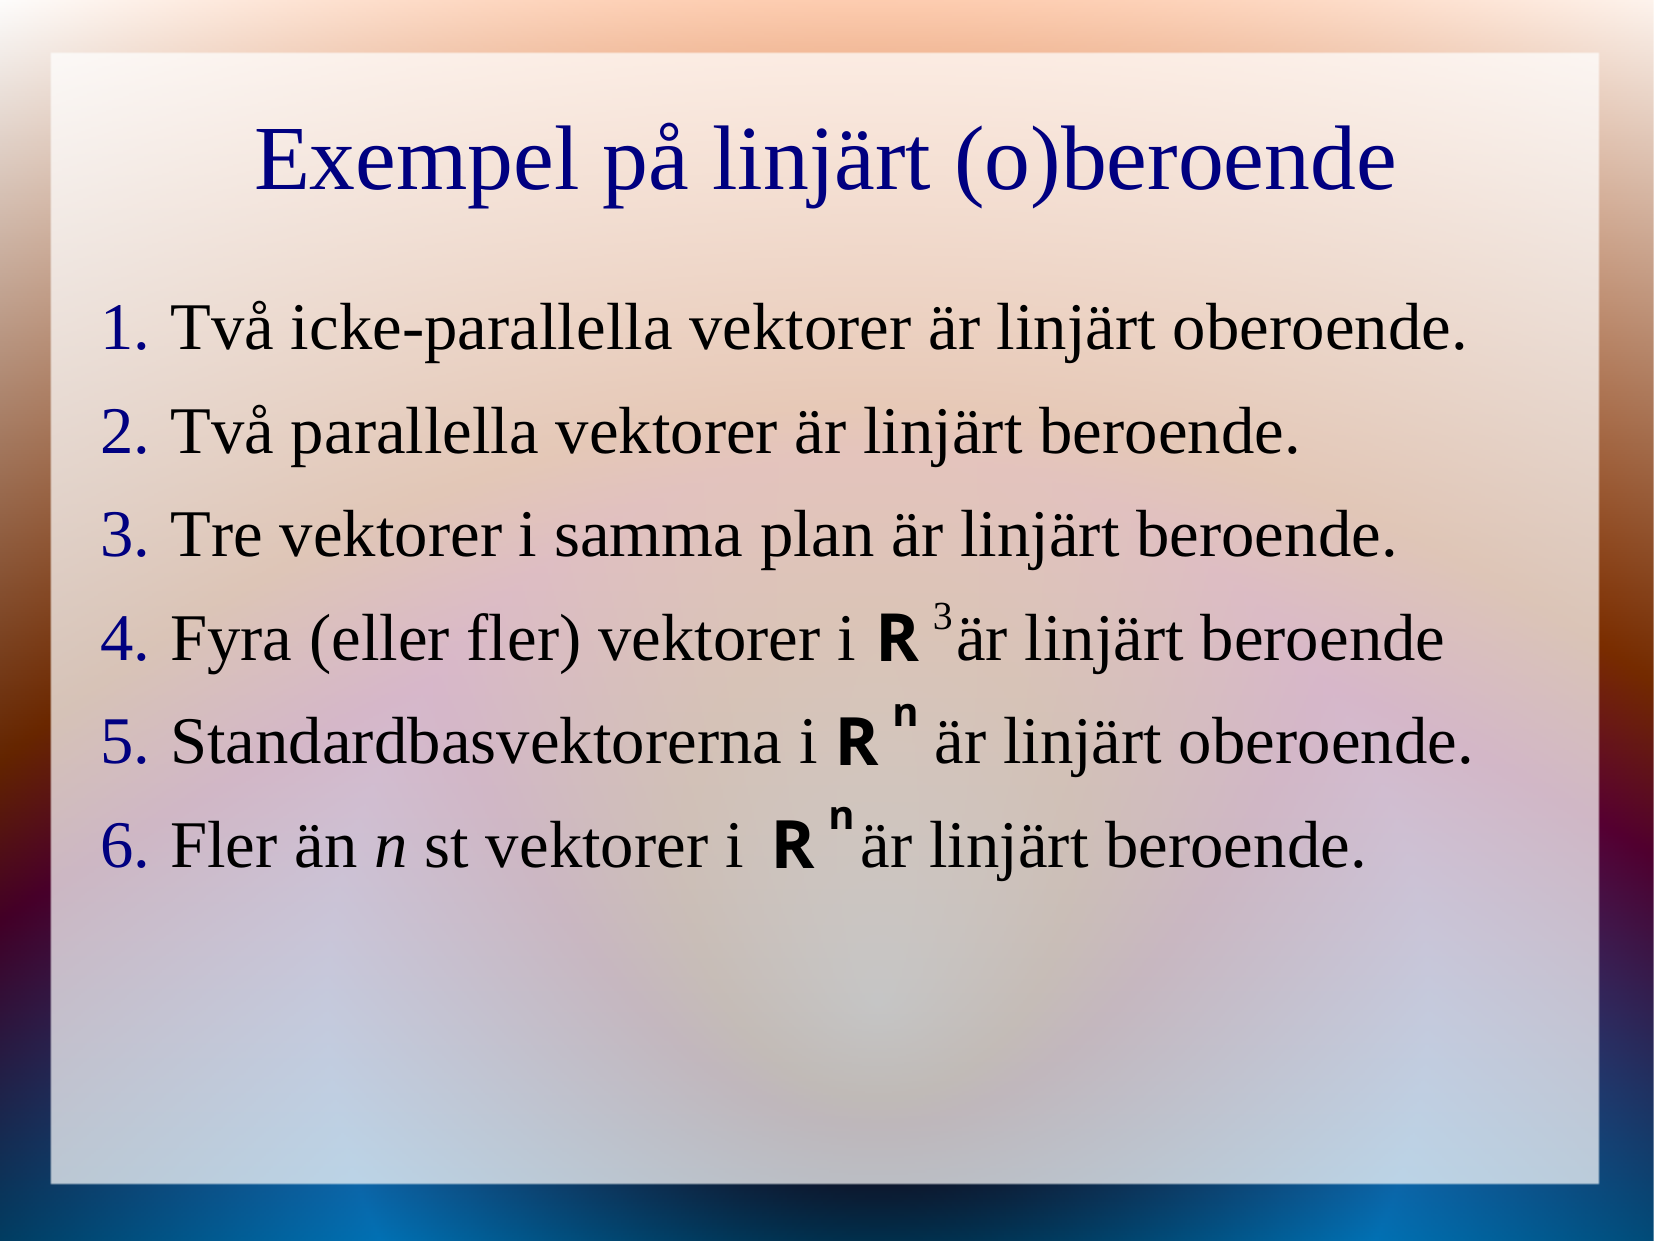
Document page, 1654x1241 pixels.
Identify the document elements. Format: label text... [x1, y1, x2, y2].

picture [0, 0, 1654, 1241]
title Exempel på linjärt (o)beroende [82, 62, 1571, 256]
chart [764, 591, 958, 902]
list Två icke-parallella vektorer är linjärt oberoende. Två parallella vektorer är linjärt beroende. Tre vektorer i samma plan är linjärt beroende. Fyra (eller fler) vektorer i är linjärt beroende Standardbasvektorerna i är linjärt oberoende. Fler än n st vektorer i är linjärt beroende. [82, 290, 1571, 1019]
